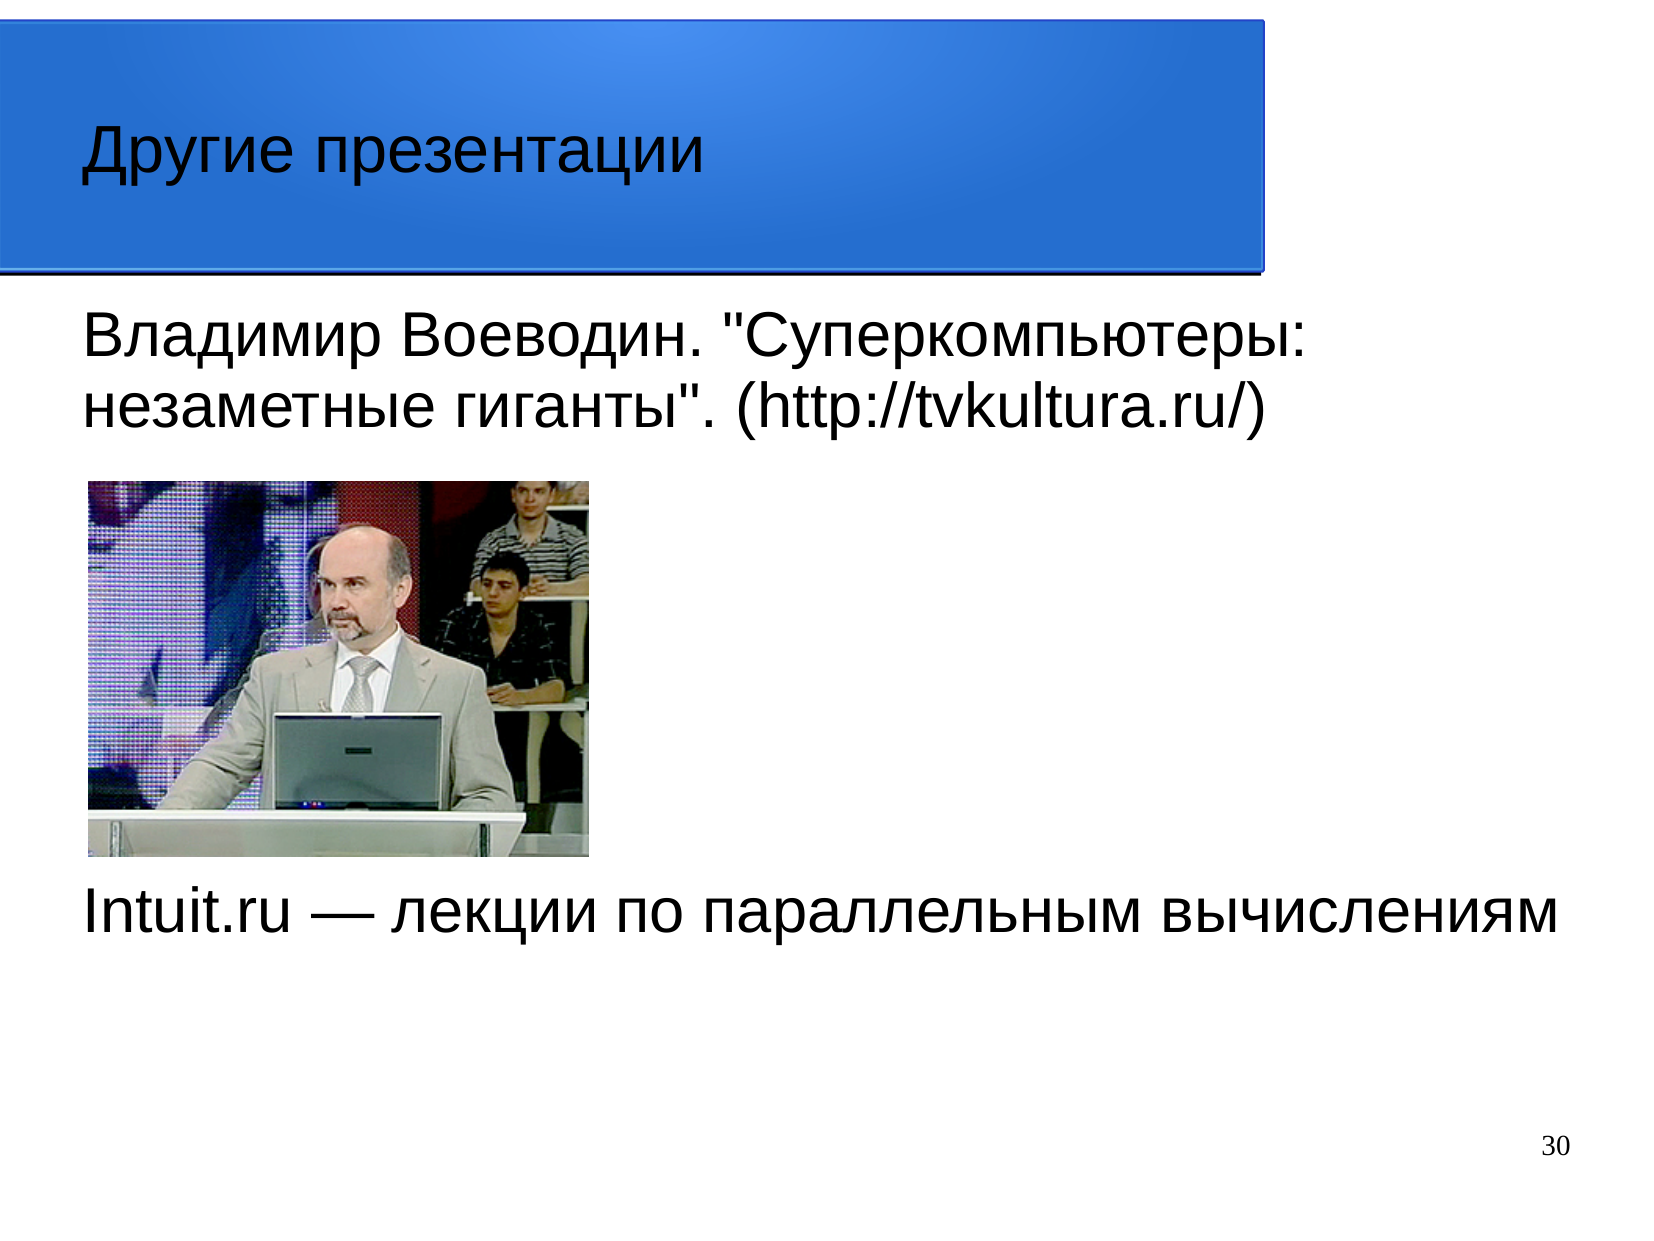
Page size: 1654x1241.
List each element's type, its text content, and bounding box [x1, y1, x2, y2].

list Владимир Воеводин. "Суперкомпьютеры: незаметные гиганты". (http://tvkultura.ru/) Intuit.ru — лекции по параллельным вычислениям [82, 299, 1571, 1019]
picture [88, 481, 589, 857]
title Другие презентации [82, 47, 1235, 252]
